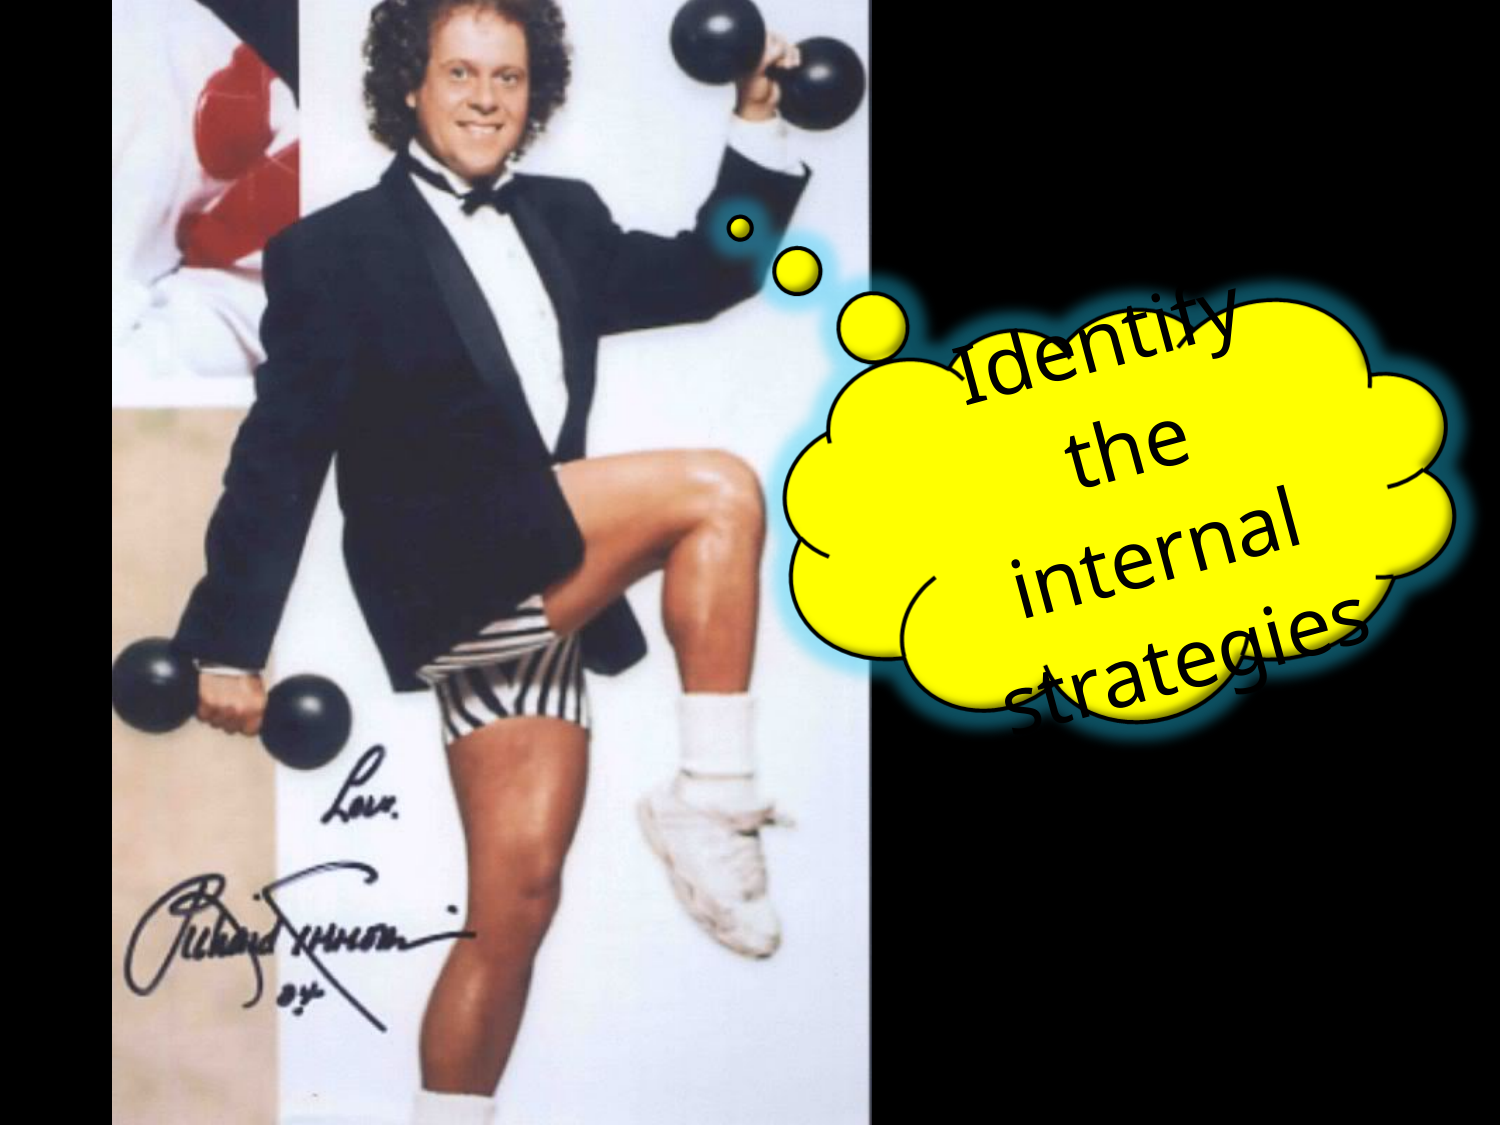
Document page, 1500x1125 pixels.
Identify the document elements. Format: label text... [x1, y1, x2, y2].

text_box Identify the internal strategies [893, 309, 1390, 687]
picture [112, 0, 1495, 1125]
